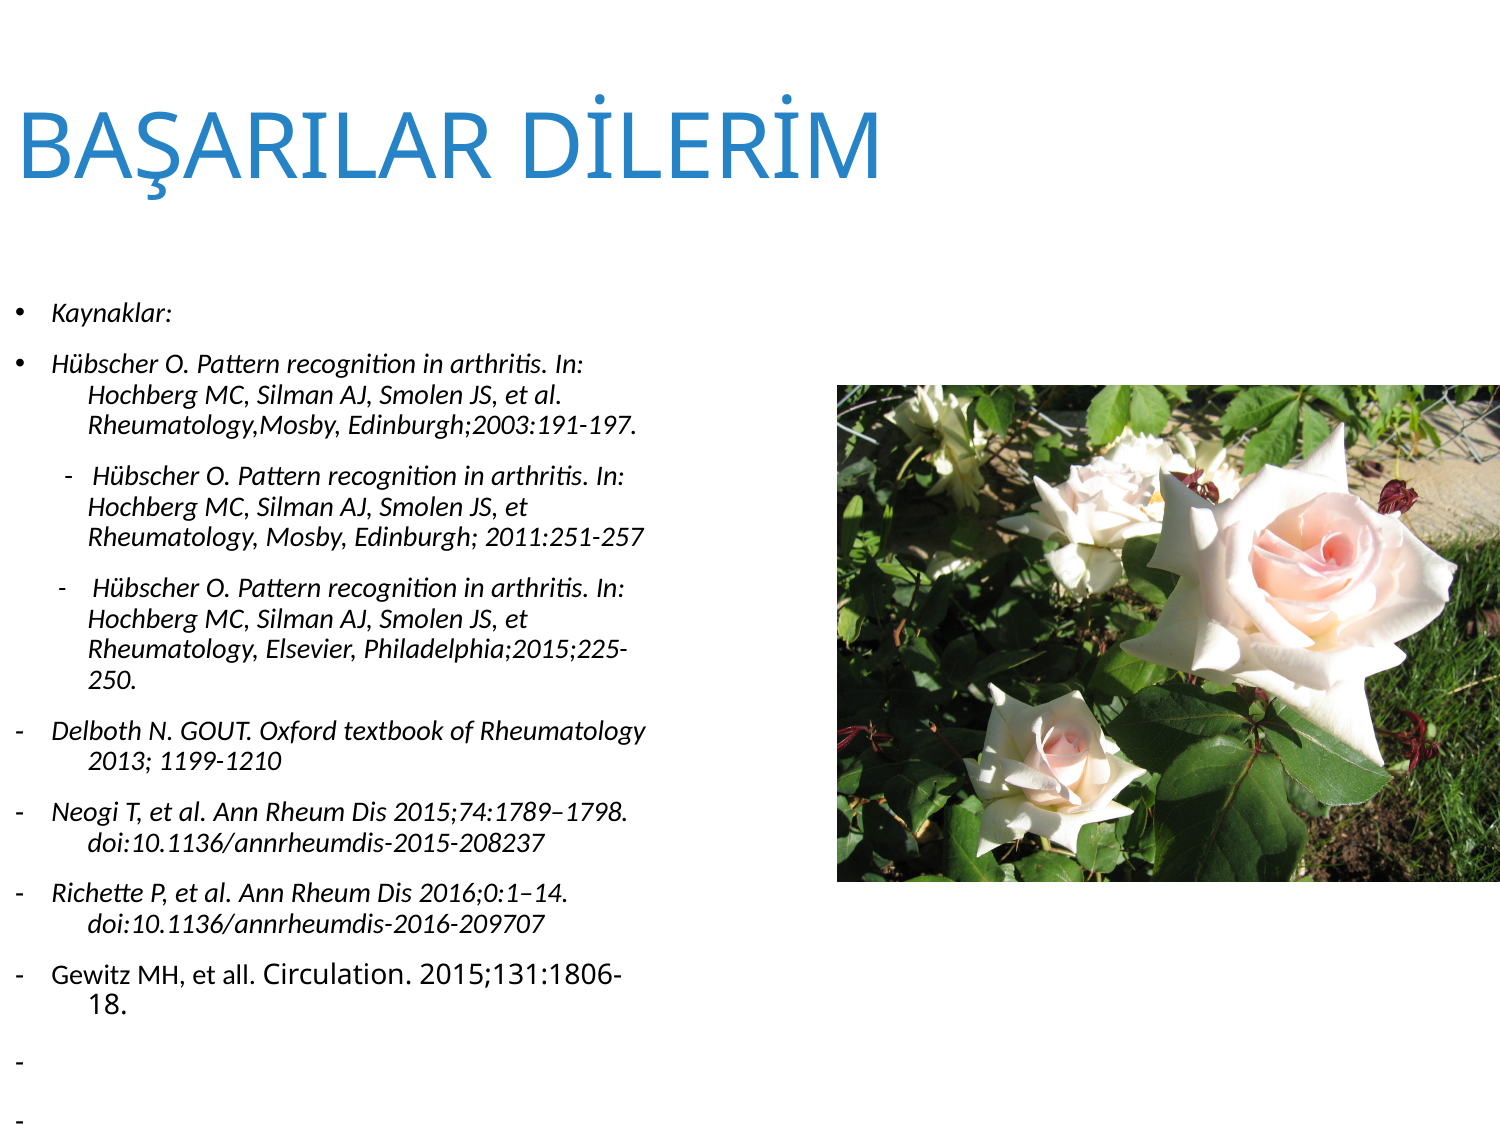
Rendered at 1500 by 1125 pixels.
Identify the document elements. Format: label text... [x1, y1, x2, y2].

title BAŞARILAR DİLERİM [0, 54, 1351, 243]
picture [837, 385, 1500, 883]
list Kaynaklar: Hübscher O. Pattern recognition in arthritis. In: Hochberg MC, Silman AJ, Smolen JS, et al. Rheumatology,Mosby, Edinburgh;2003:191-197. - Hübscher O. Pattern recognition in arthritis. In: Hochberg MC, Silman AJ, Smolen JS, et Rheumatology, Mosby, Edinburgh; 2011:251-257 - Hübscher O. Pattern recognition in arthritis. In: Hochberg MC, Silman AJ, Smolen JS, et Rheumatology, Elsevier, Philadelphia;2015;225-250. Delboth N. GOUT. Oxford textbook of Rheumatology 2013; 1199-1210 Neogi T, et al. Ann Rheum Dis 2015;74:1789–1798. doi:10.1136/annrheumdis-2015-208237 Richette P, et al. Ann Rheum Dis 2016;0:1–14. doi:10.1136/annrheumdis-2016-209707 Gewitz MH, et all. Circulation. 2015;131:1806-18. [0, 290, 663, 1043]
